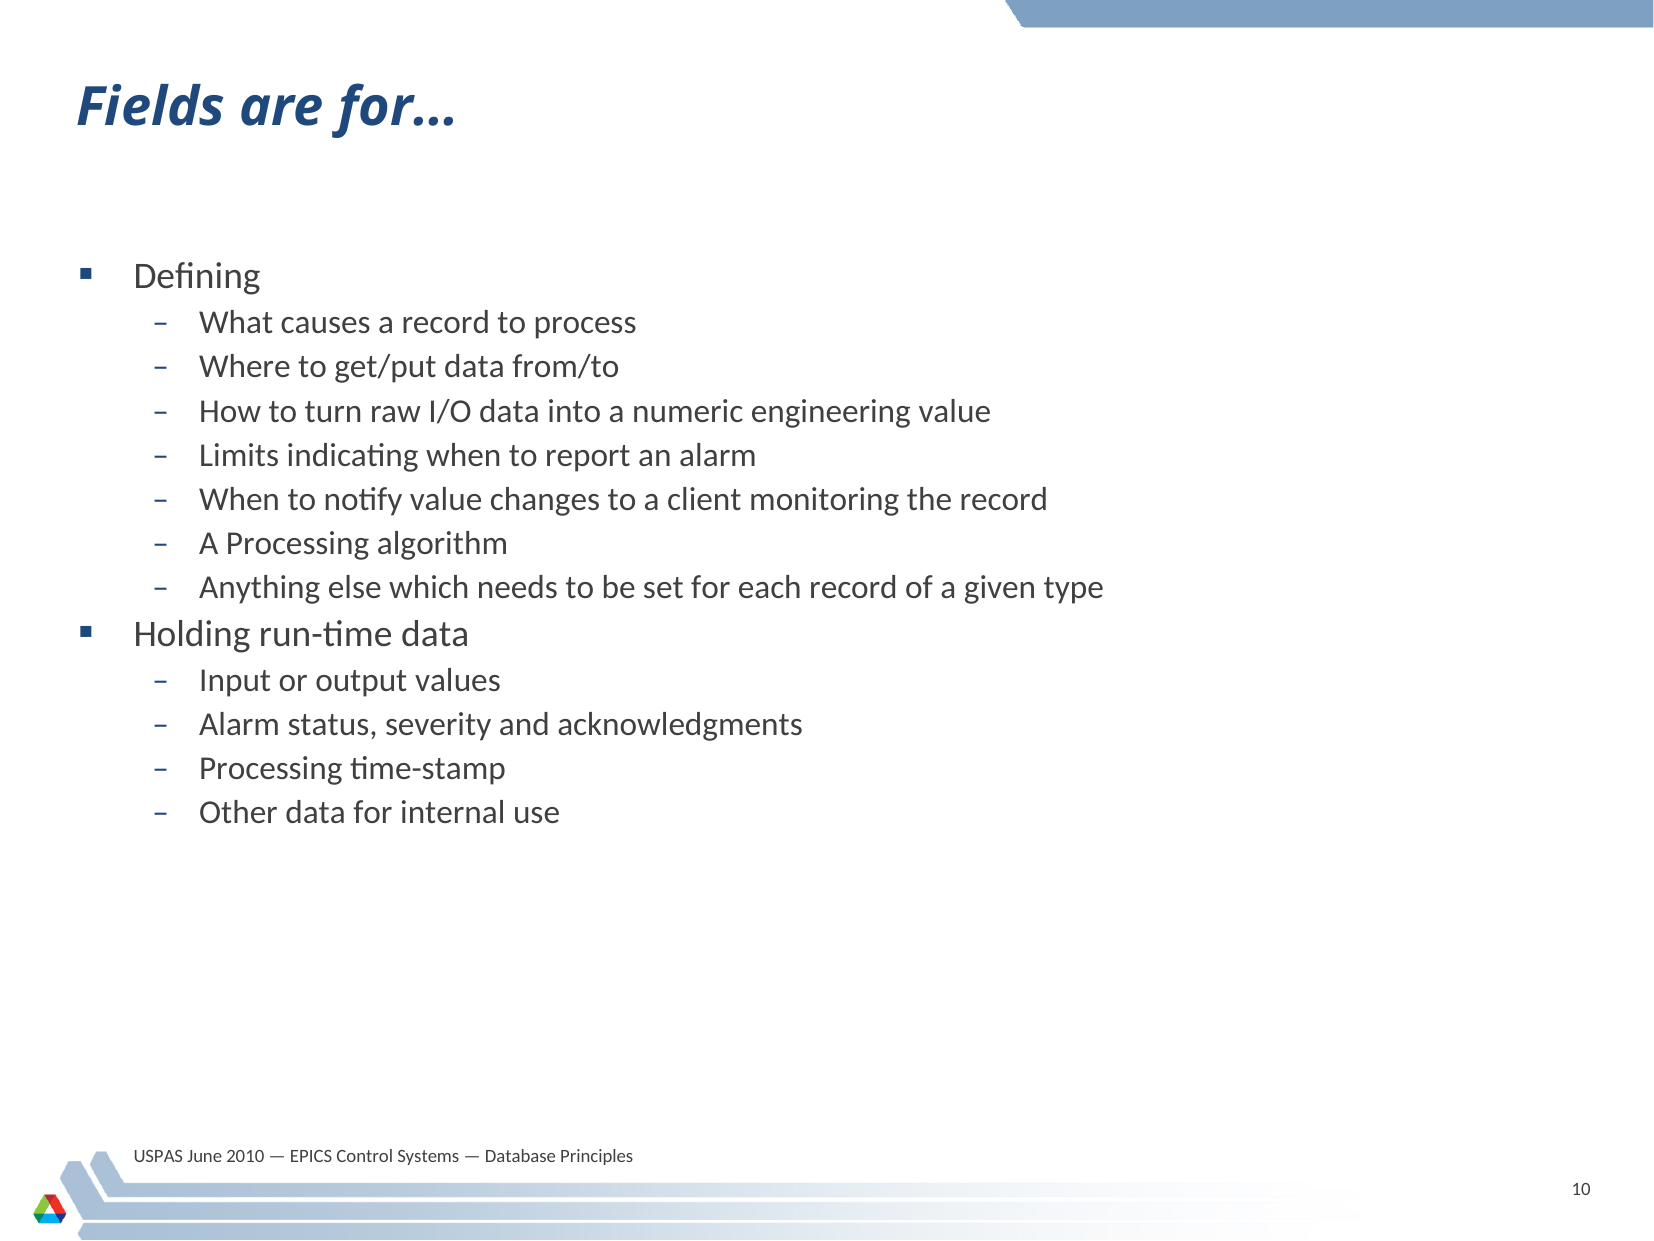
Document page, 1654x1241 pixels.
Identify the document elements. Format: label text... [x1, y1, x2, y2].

title Fields are for... [61, 59, 1500, 138]
list Defining What causes a record to process Where to get/put data from/to How to turn raw I/O data into a numeric engineering value Limits indicating when to report an alarm When to notify value changes to a client monitoring the record A Processing algorithm Anything else which needs to be set for each record of a given type Holding run-time data Input or output values Alarm status, severity and acknowledgments Processing time-stamp Other data for internal use [62, 253, 1498, 1087]
picture [0, 0, 1654, 29]
picture [0, 1143, 1654, 1240]
